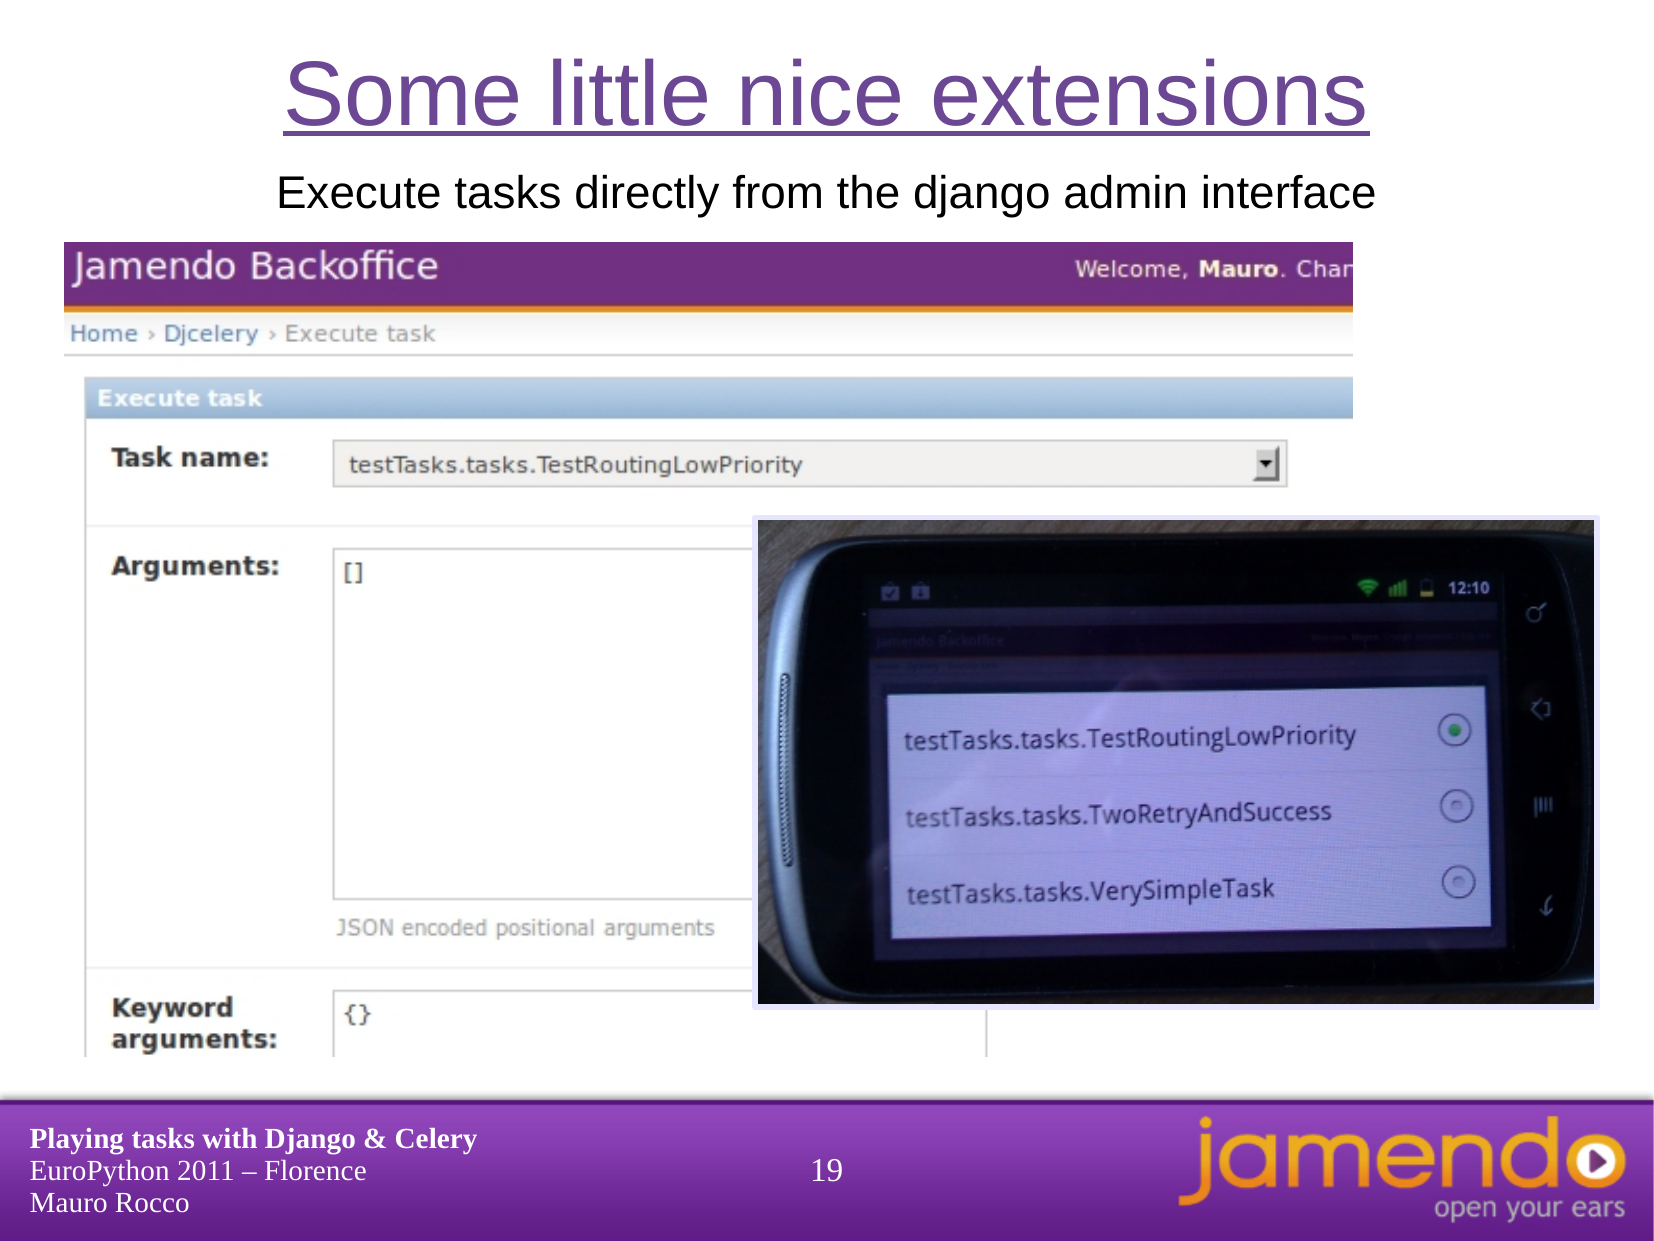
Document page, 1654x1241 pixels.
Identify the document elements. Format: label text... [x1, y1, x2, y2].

title Some little nice extensions [82, 0, 1571, 198]
picture [0, 0, 1654, 1241]
text_box Execute tasks directly from the django admin interface [261, 159, 1393, 226]
